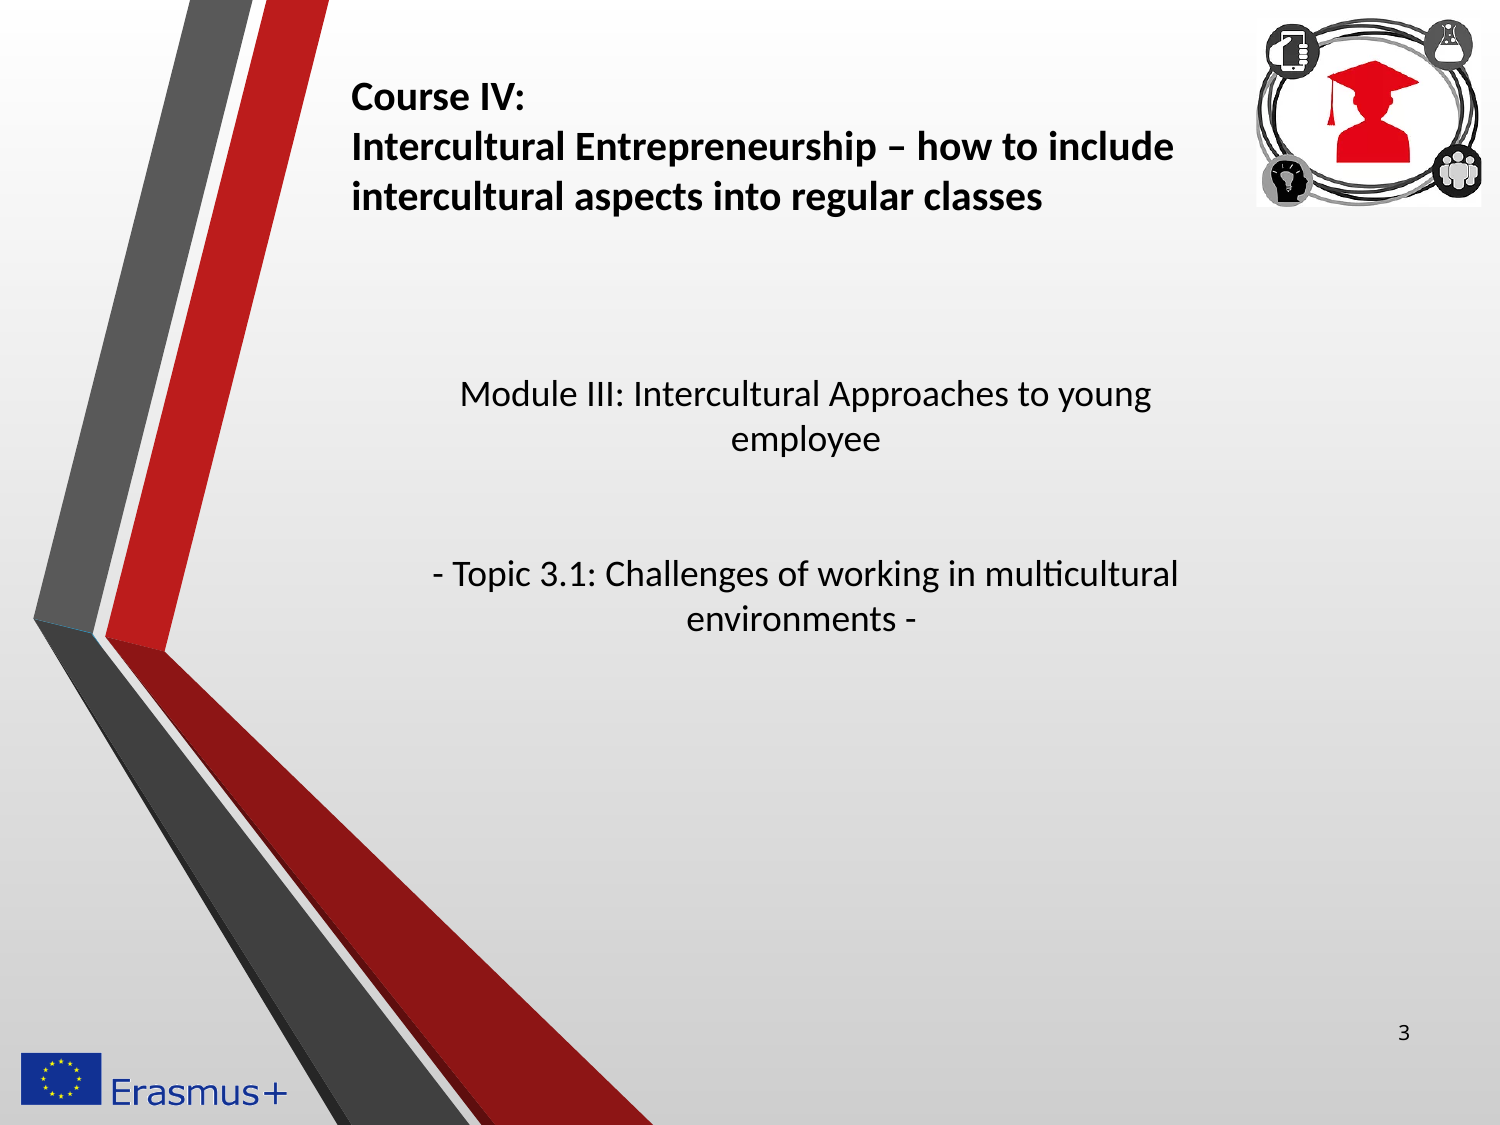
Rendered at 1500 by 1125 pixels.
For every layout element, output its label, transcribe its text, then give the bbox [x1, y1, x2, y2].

slide_number <numer> [1357, 1003, 1425, 1064]
chart [1258, 19, 1483, 209]
picture [1256, 18, 1482, 207]
text_box Module III: Intercultural Approaches to young employee - Topic 3.1: Challenges of working in multicultural environments - [389, 361, 1223, 647]
text_box Course IV: Intercultural Entrepreneurship – how to include intercultural aspects into regular classes [336, 61, 1258, 227]
picture [5, 1037, 302, 1120]
